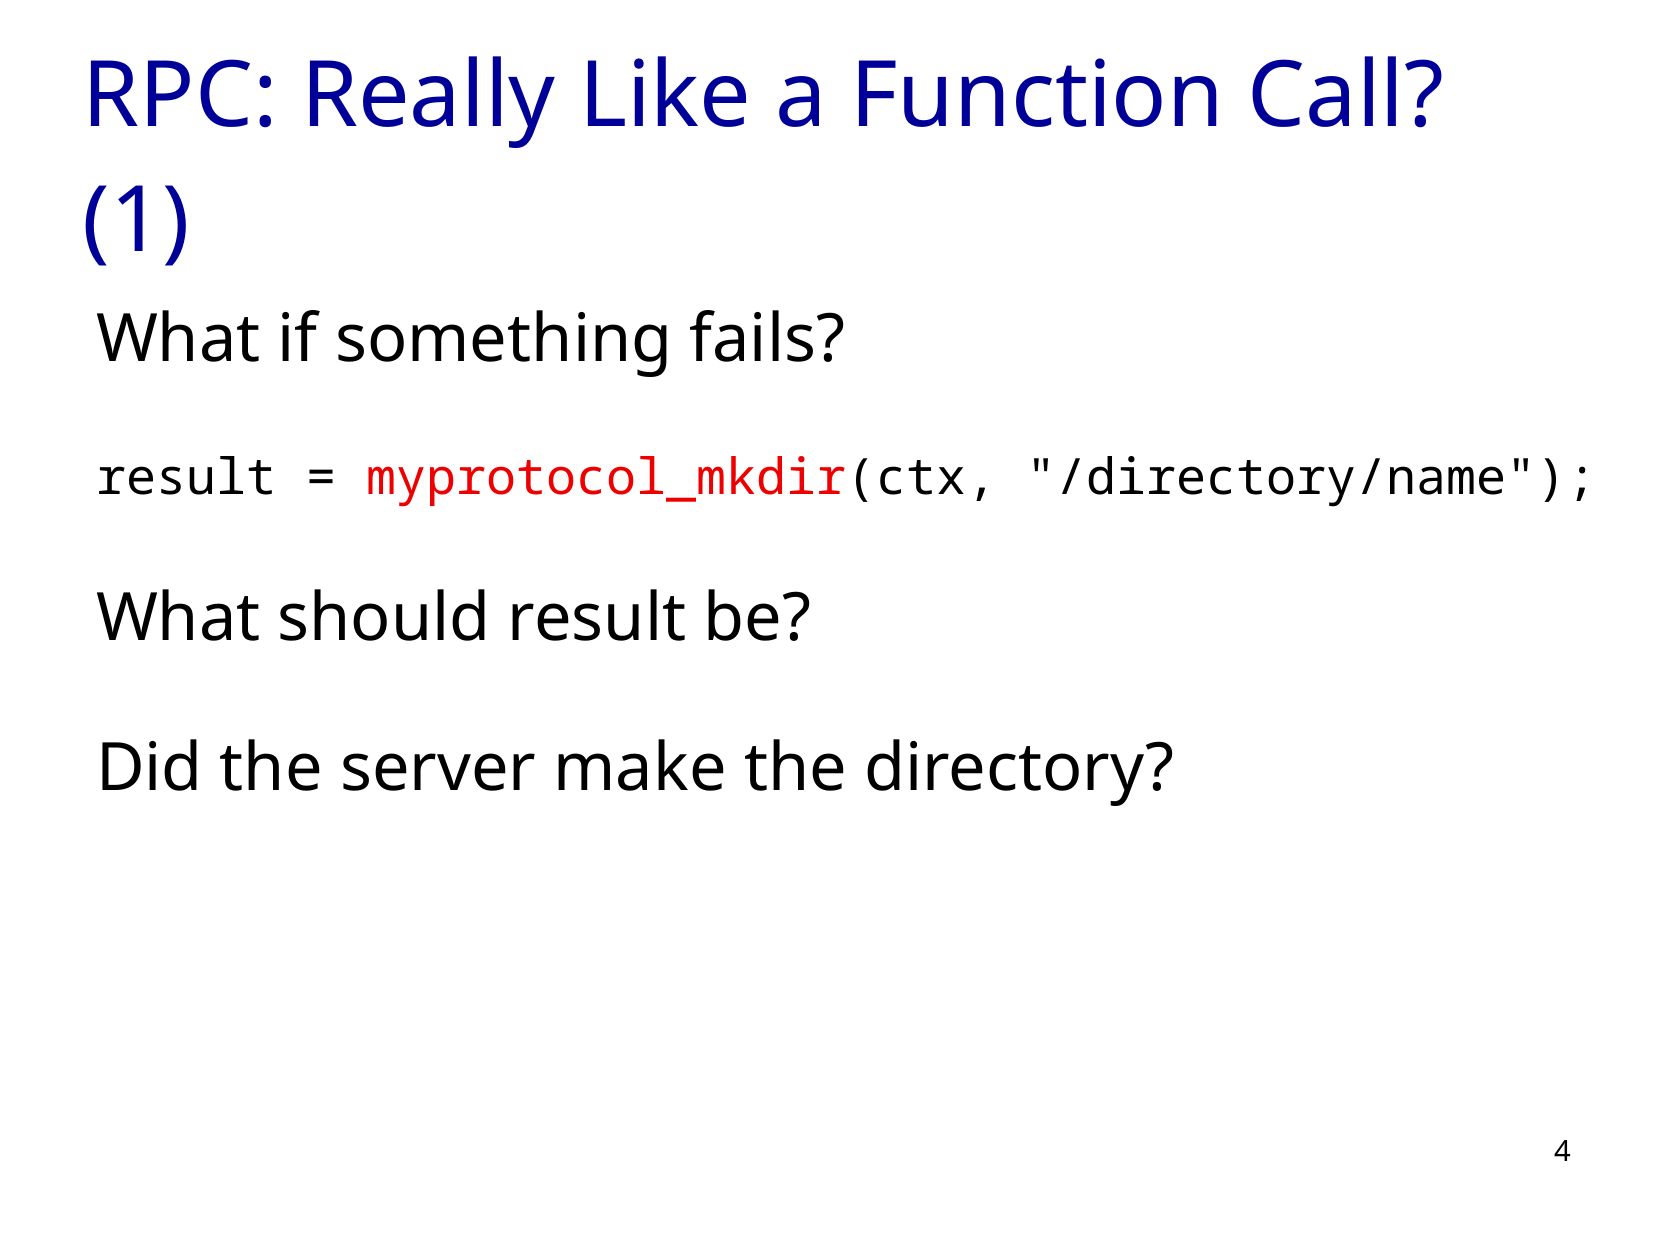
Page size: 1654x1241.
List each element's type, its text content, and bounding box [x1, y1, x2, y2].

list What if something fails? result = myprotocol_mkdir(ctx, "/directory/name"); What should result be? Did the server make the directory? [60, 290, 1654, 1096]
title RPC: Really Like a Function Call? (1) [82, 49, 1571, 257]
